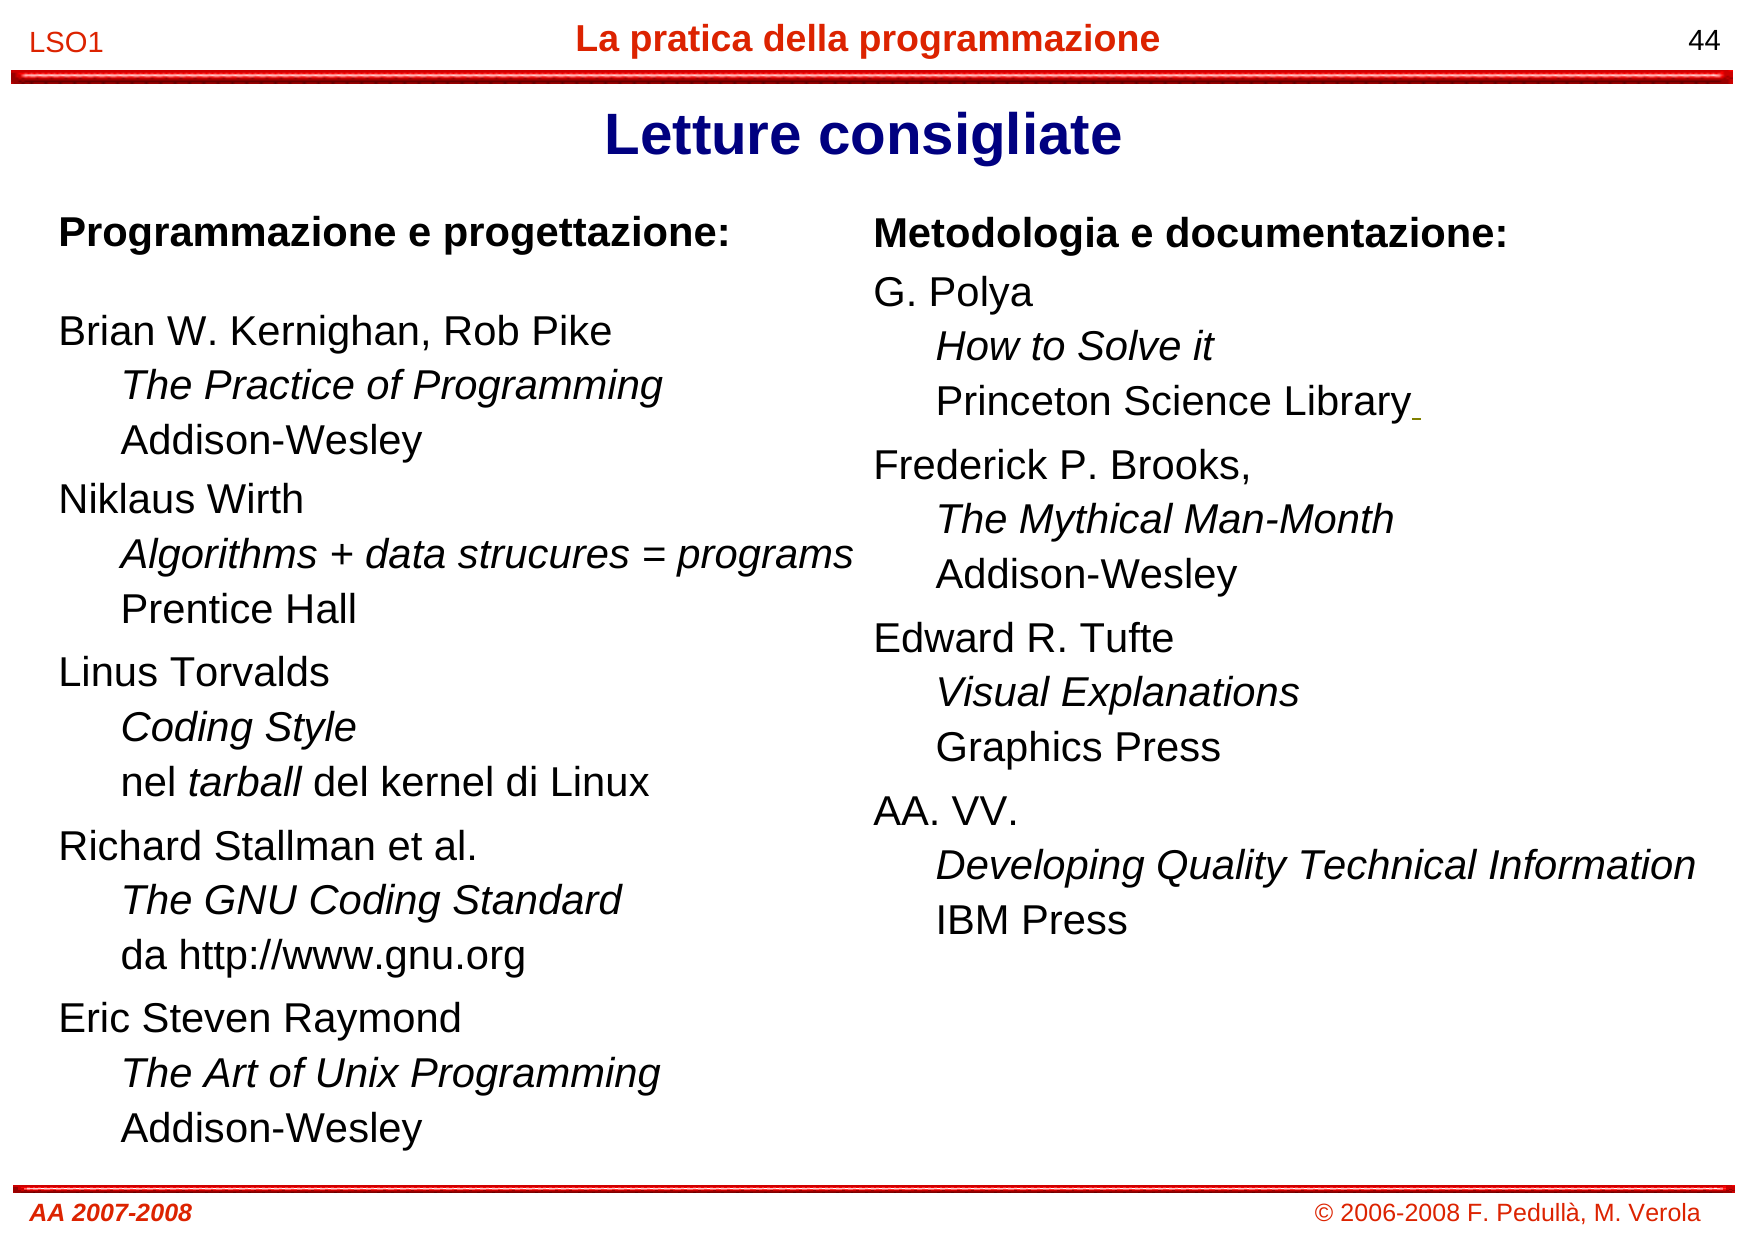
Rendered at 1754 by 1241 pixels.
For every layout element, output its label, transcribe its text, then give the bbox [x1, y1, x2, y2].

list Programmazione e progettazione: Brian W. Kernighan, Rob Pike The Practice of Programming Addison-Wesley Niklaus Wirth Algorithms + data strucures = programs Prentice Hall Linus Torvalds Coding Style nel tarball del kernel di Linux Richard Stallman et al. The GNU Coding Standard da http://www.gnu.org Eric Steven Raymond The Art of Unix Programming Addison-Wesley [58, 209, 873, 1153]
text_box Letture consigliate [392, 98, 1336, 187]
picture [13, 1185, 1735, 1193]
list Metodologia e documentazione: G. Polya How to Solve it Princeton Science Library Frederick P. Brooks, The Mythical Man-Month Addison-Wesley Edward R. Tufte Visual Explanations Graphics Press AA. VV. Developing Quality Technical Information IBM Press [873, 209, 1730, 1168]
picture [11, 70, 1733, 84]
